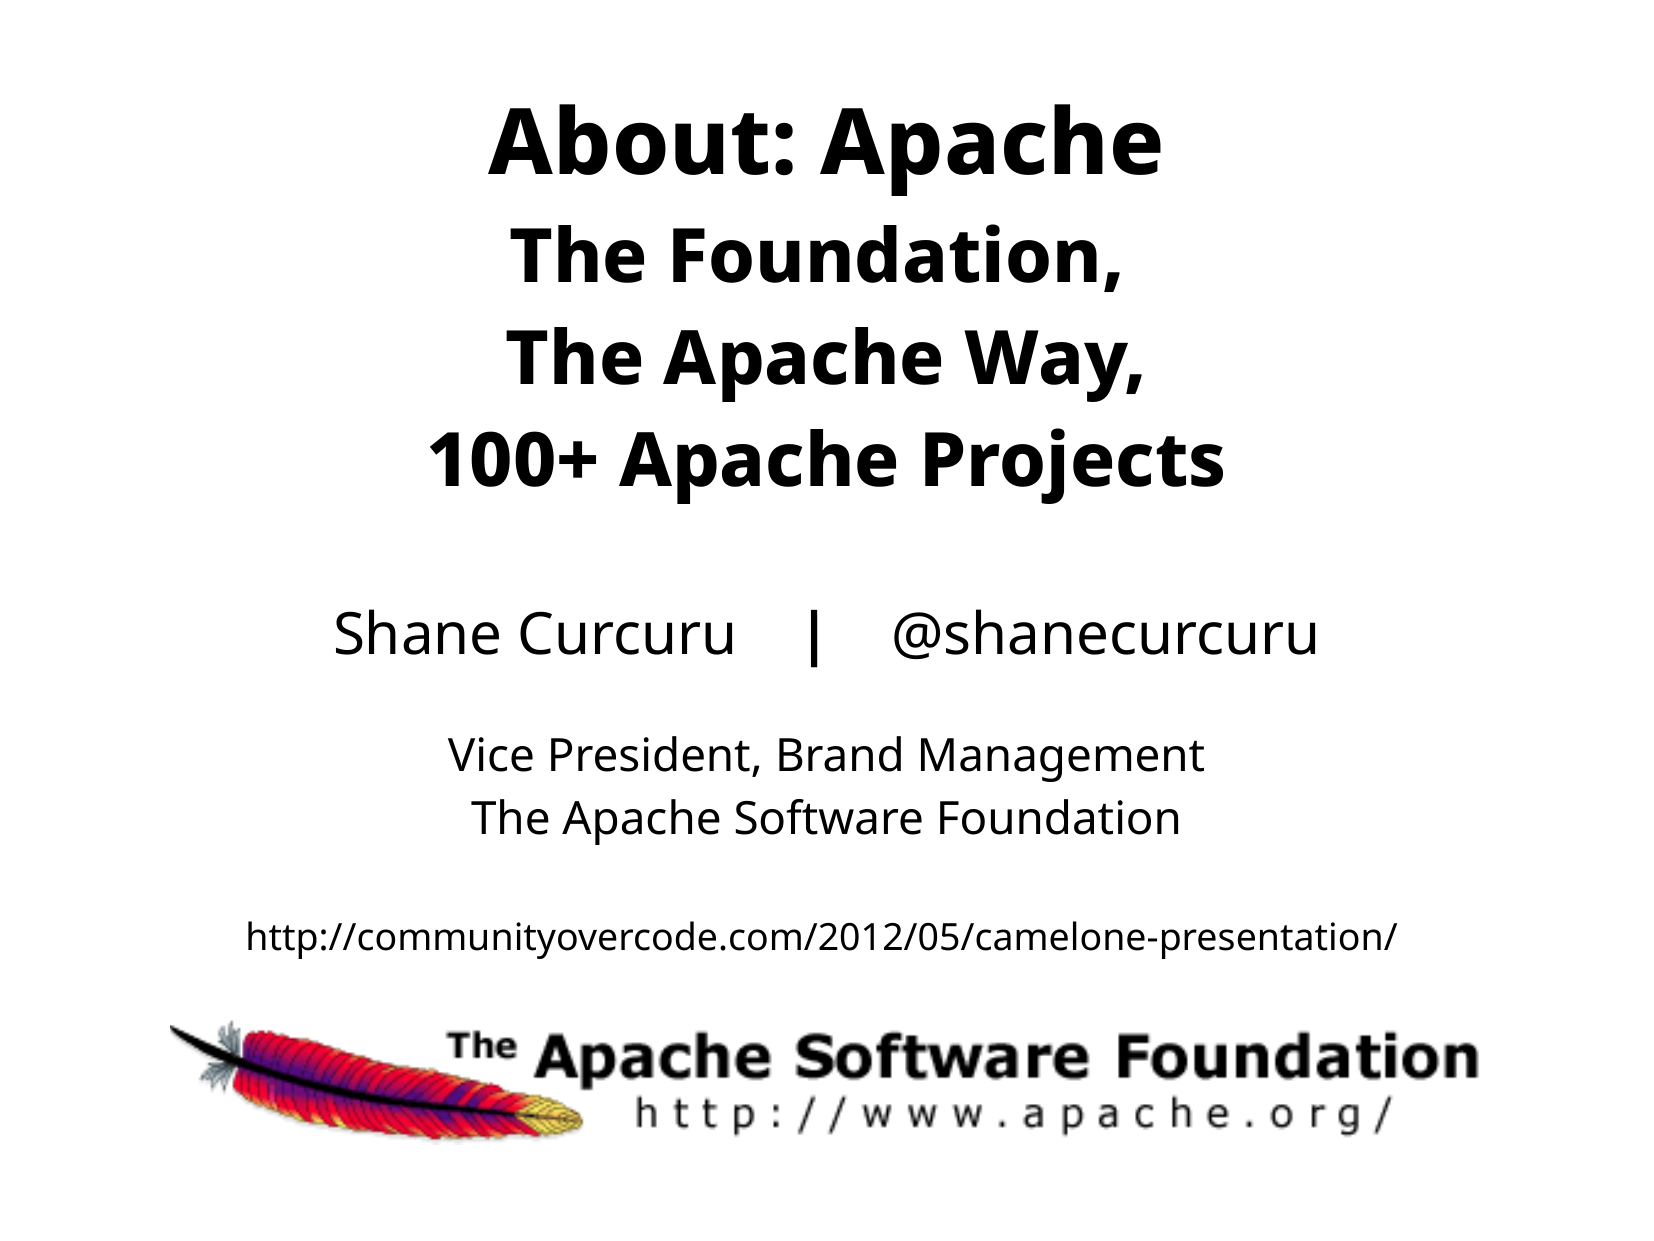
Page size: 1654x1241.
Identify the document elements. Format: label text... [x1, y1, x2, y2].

text_box Shane Curcuru | @shanecurcuru Vice President, Brand Management The Apache Software Foundation http://communityovercode.com/2012/05/camelone-presentation/ [144, 585, 1510, 969]
title About: Apache The Foundation, The Apache Way, 100+ Apache Projects [82, 77, 1571, 509]
picture [170, 1019, 1484, 1145]
